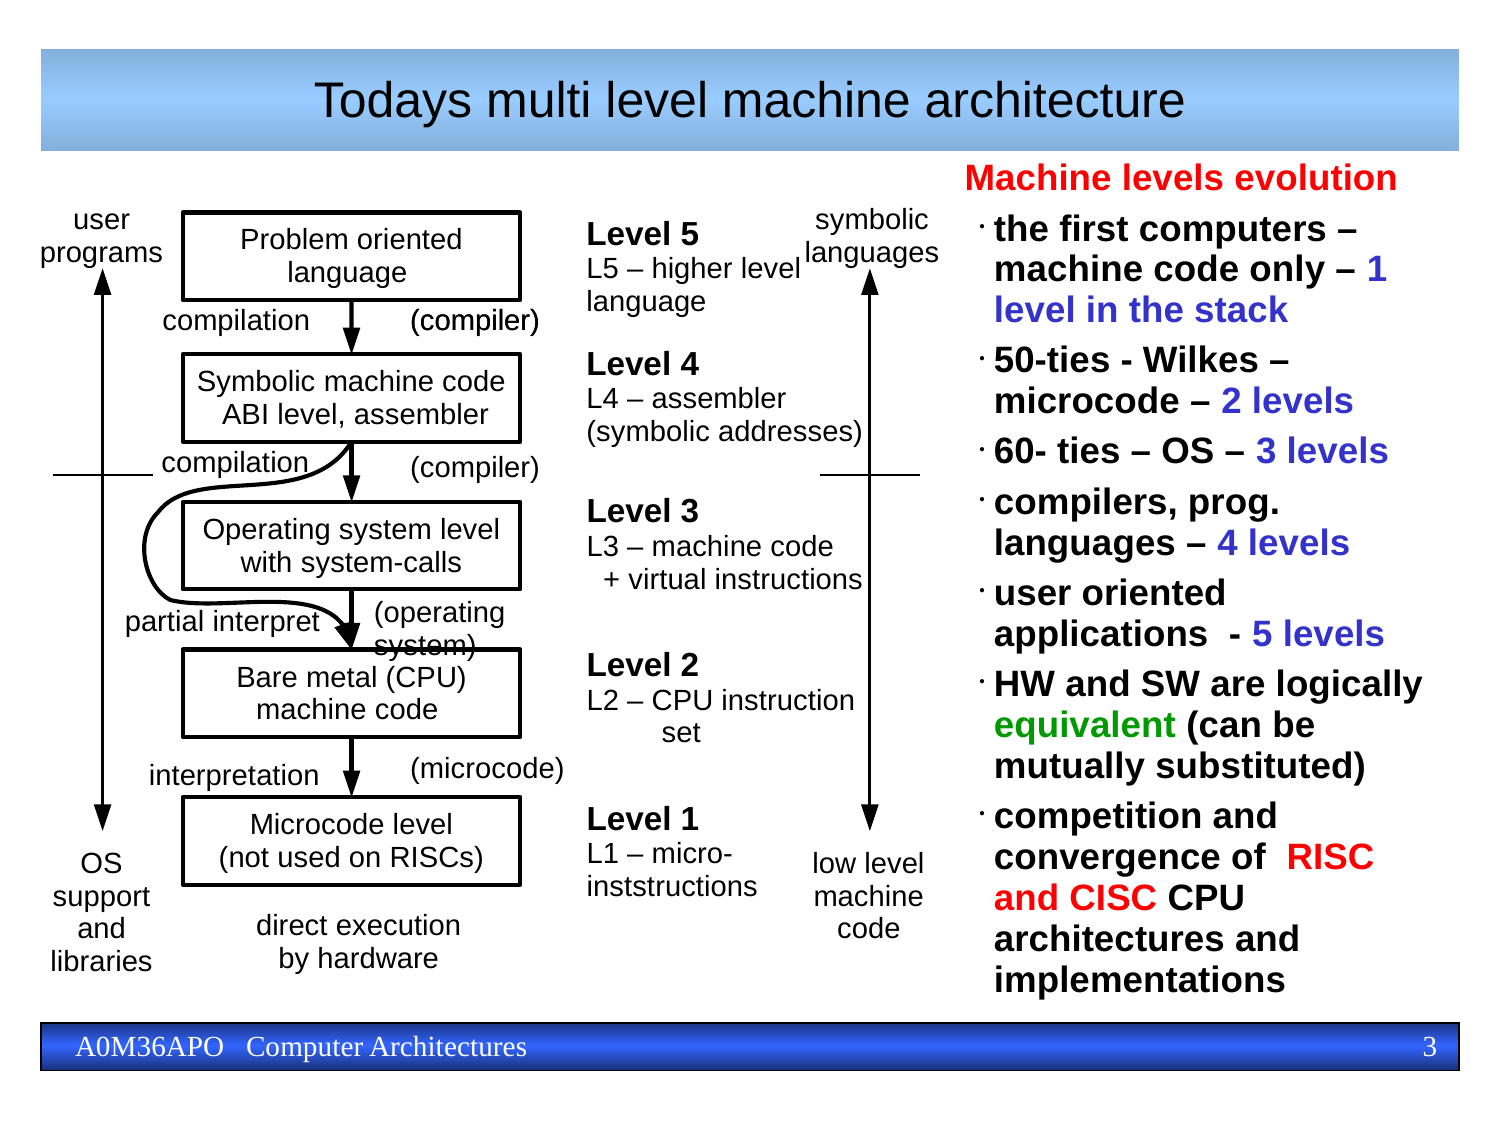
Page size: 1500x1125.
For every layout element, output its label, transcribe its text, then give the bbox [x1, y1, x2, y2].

title Todays multi level machine architecture [41, 49, 1459, 151]
text_box Level 2 L2 – CPU instruction set [570, 637, 946, 759]
text_box (compiler) [394, 442, 582, 493]
text_box Operating system level with system-calls [182, 501, 521, 590]
text_box direct execution by hardware [227, 900, 491, 984]
text_box Symbolic machine code ABI level, assembler [182, 354, 521, 442]
text_box symbolic languages [781, 194, 963, 278]
text_box (compiler) [394, 294, 582, 346]
text_box (operating system) [357, 587, 633, 639]
text_box user programs [20, 194, 183, 278]
text_box Level 5 L5 – higher level language [570, 206, 833, 327]
text_box Problem oriented language [182, 212, 521, 300]
text_box interpretation [132, 749, 346, 801]
text_box Bare metal (CPU) machine code [182, 649, 521, 738]
text_box Level 3 L3 – machine code + virtual instructions [570, 484, 946, 605]
text_box compilation [145, 436, 333, 488]
text_box Level 4 L4 – assembler (symbolic addresses) [570, 336, 883, 457]
text_box Machine levels evolution the first computers – machine code only – 1 level in the stack 50-ties - Wilkes – microcode – 2 levels 60- ties – OS – 3 levels compilers, prog. languages – 4 levels user oriented applications - 5 levels HW and SW are logically equivalent (can be mutually substituted) competition and convergence of RISC and CISC CPU architectures and implementations [949, 149, 1450, 1013]
text_box Microcode level (not used on RISCs) [182, 797, 521, 885]
text_box low level machine code [787, 837, 950, 954]
text_box Level 1 L1 – micro- inststructions [570, 791, 946, 912]
text_box OS support and libraries [20, 837, 183, 987]
text_box compilation [145, 294, 334, 346]
text_box (microcode) [394, 743, 582, 795]
text_box partial interpret [108, 596, 346, 647]
